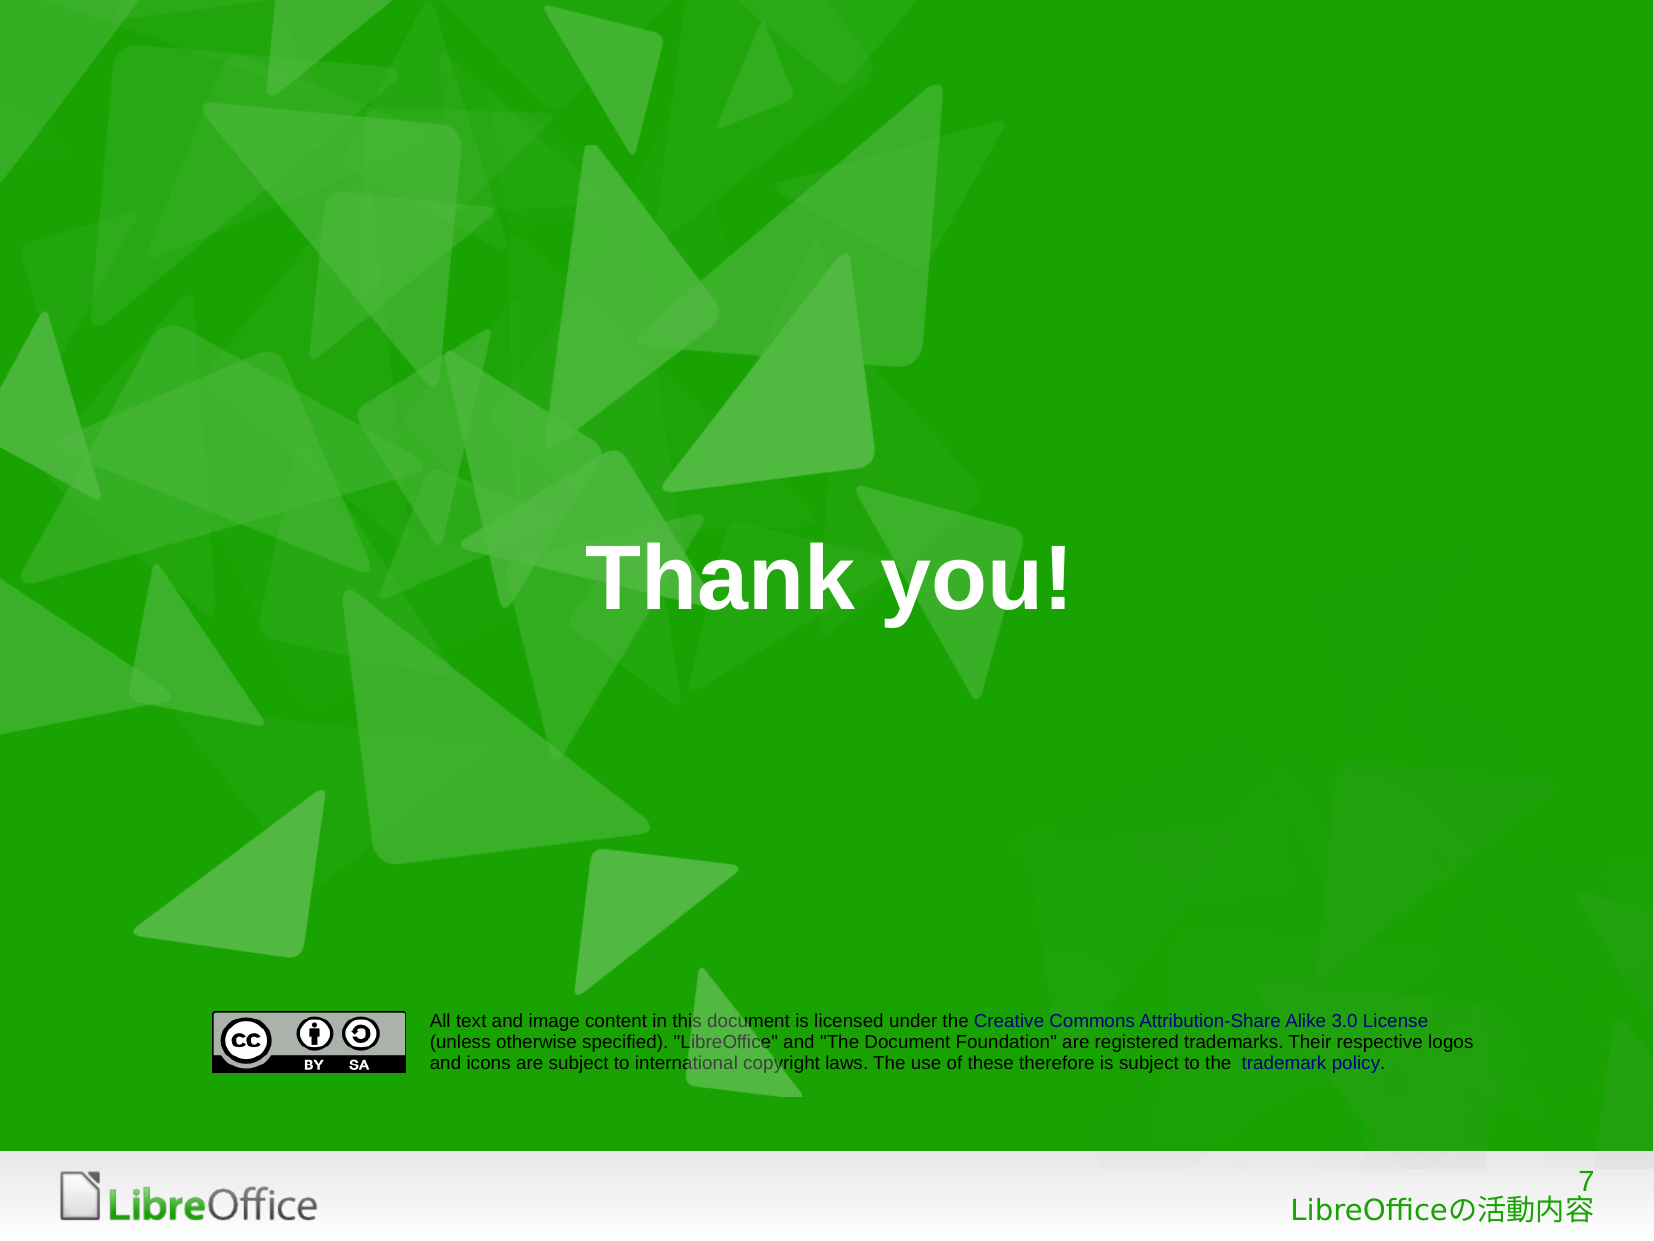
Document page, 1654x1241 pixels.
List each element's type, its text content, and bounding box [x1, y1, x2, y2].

picture [0, 0, 1654, 1169]
title Thank you! [117, 489, 1544, 667]
picture [41, 1152, 337, 1240]
